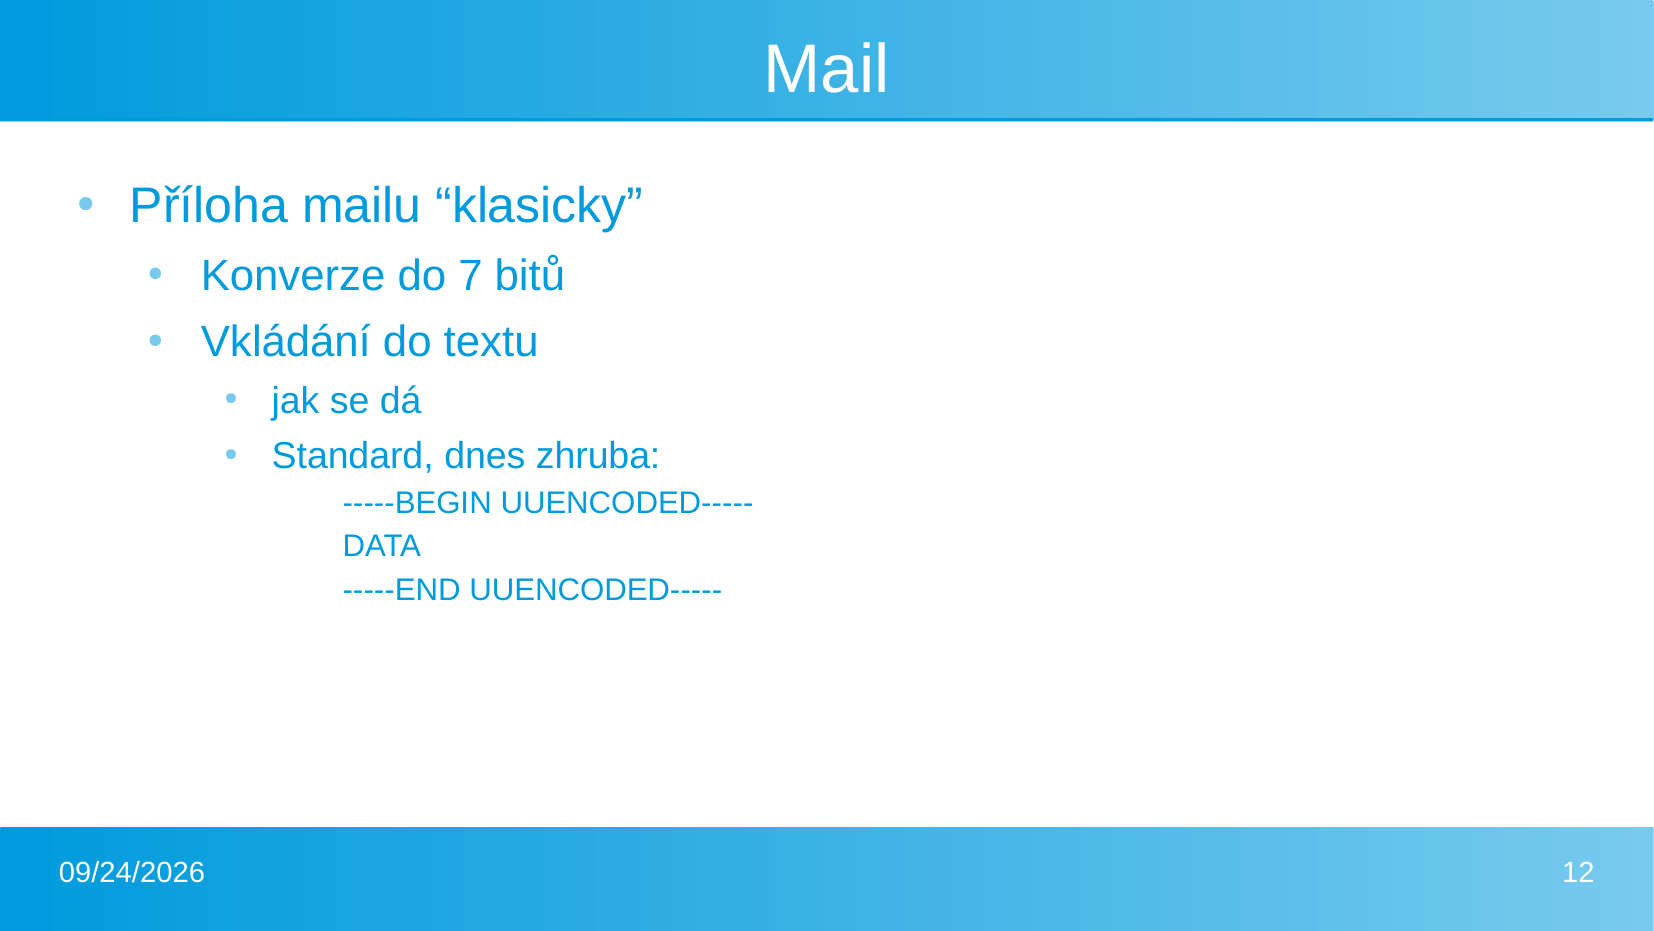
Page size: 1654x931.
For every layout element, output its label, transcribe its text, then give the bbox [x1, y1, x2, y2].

title Mail [59, 29, 1595, 108]
list Příloha mailu “klasicky” Konverze do 7 bitů Vkládání do textu jak se dá Standard, dnes zhruba: -----BEGIN UUENCODED----- DATA -----END UUENCODED----- [59, 177, 1595, 768]
